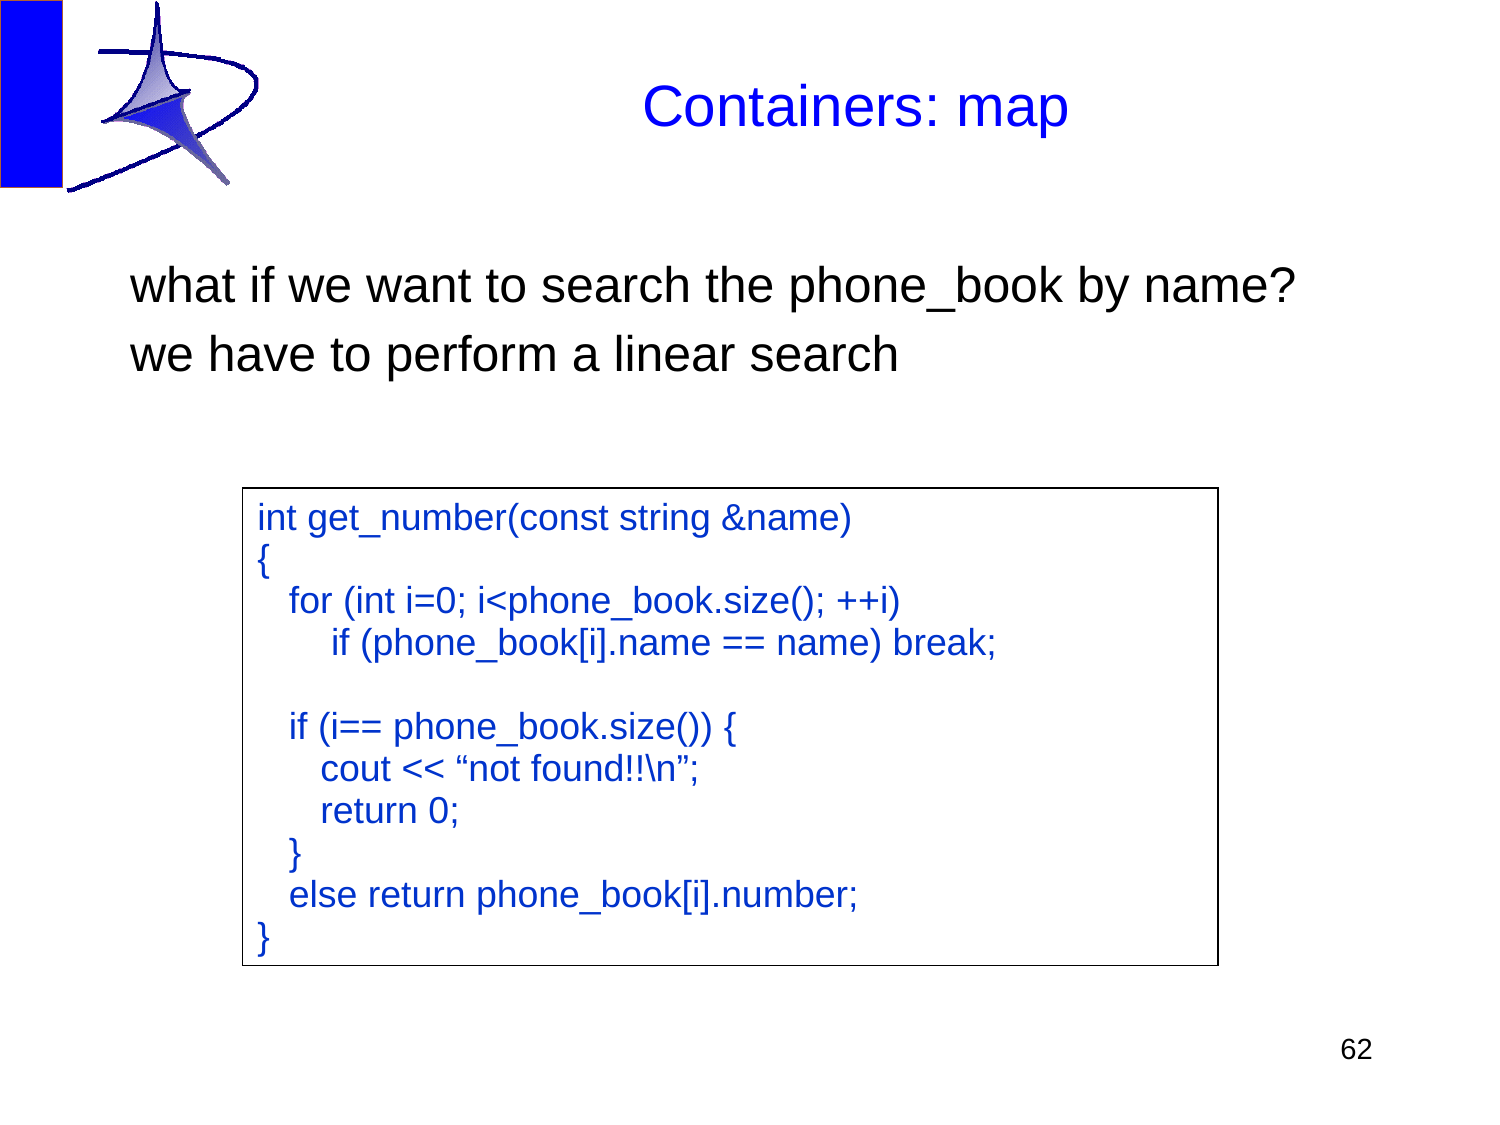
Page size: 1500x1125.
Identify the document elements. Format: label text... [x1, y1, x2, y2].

picture [62, 0, 263, 197]
title Containers: map [262, 24, 1450, 188]
text_box int get_number(const string &name) { for (int i=0; i<phone_book.size(); ++i) if (phone_book[i].name == name) break; if (i== phone_book.size()) { cout << “not found!!\n”; return 0; } else return phone_book[i].number; } [242, 488, 1218, 966]
list what if we want to search the phone_book by name? we have to perform a linear search [112, 249, 1450, 459]
